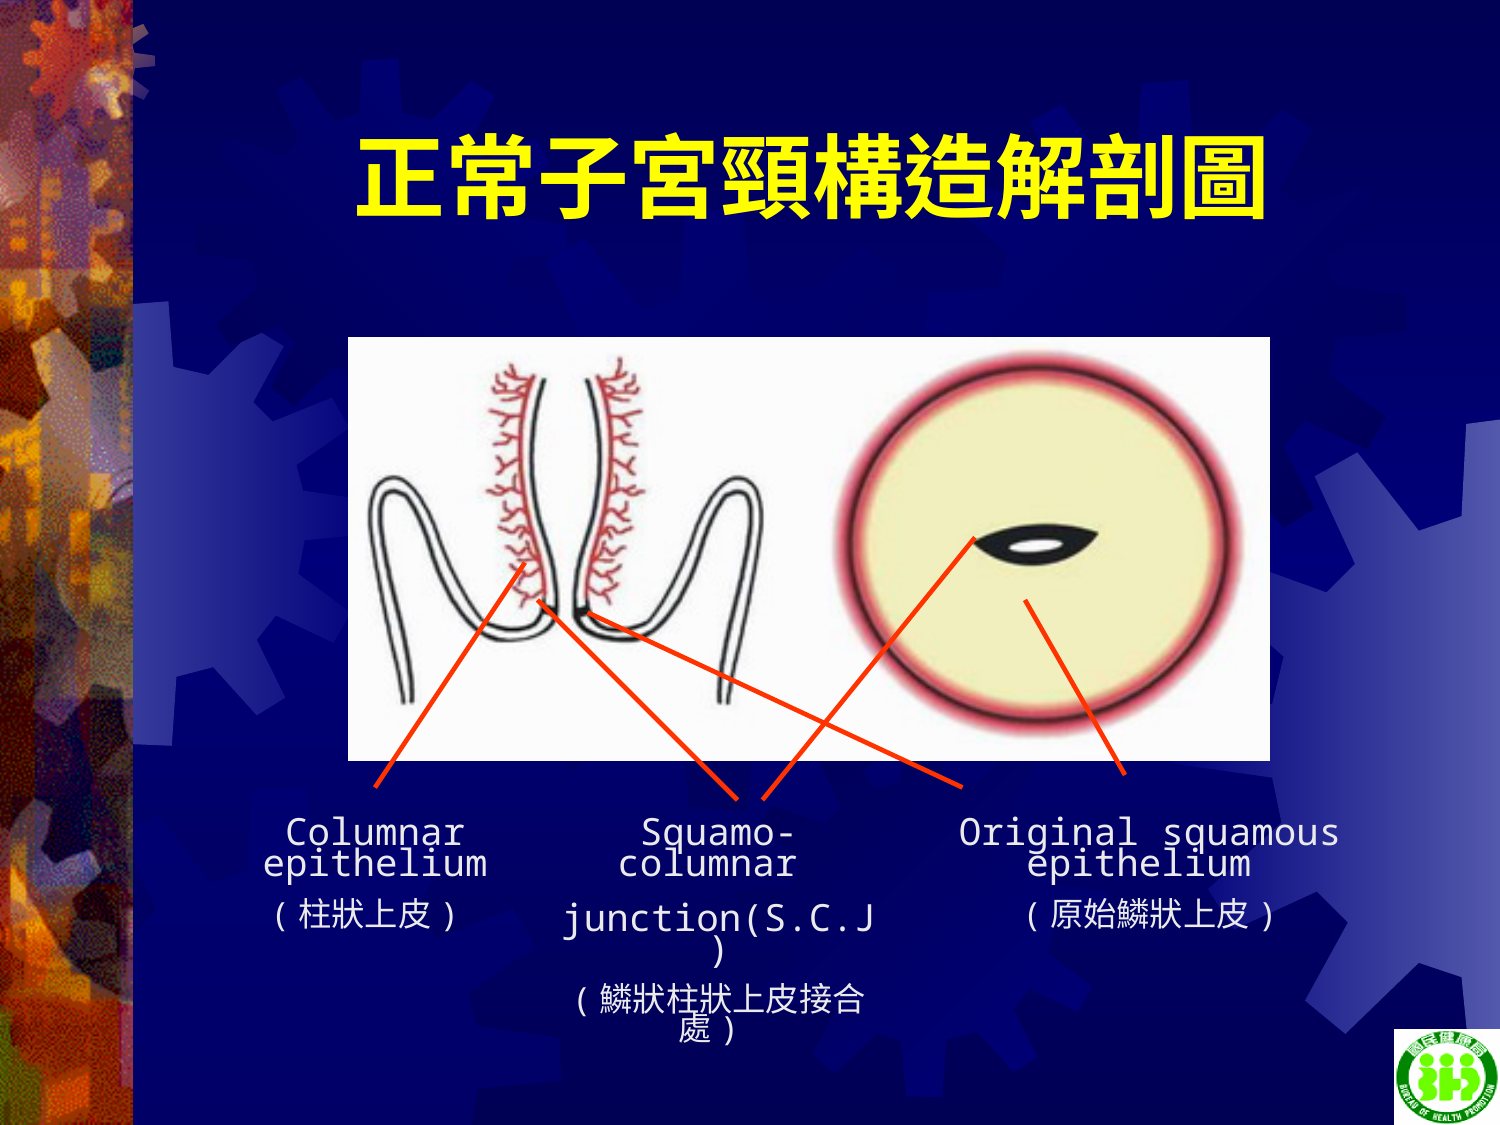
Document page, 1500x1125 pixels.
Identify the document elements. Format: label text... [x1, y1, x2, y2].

picture [798, 727, 898, 761]
title 正常子宮頸構造解剖圖 [174, 50, 1450, 238]
picture [348, 338, 1270, 761]
text_box Original squamous epithelium (原始鱗狀上皮) [924, 812, 1375, 939]
text_box Columnar epithelium (柱狀上皮) [212, 812, 537, 939]
text_box Squamo- columnar junction(S.C.J) (鱗狀柱狀上皮接合處) [537, 812, 901, 962]
